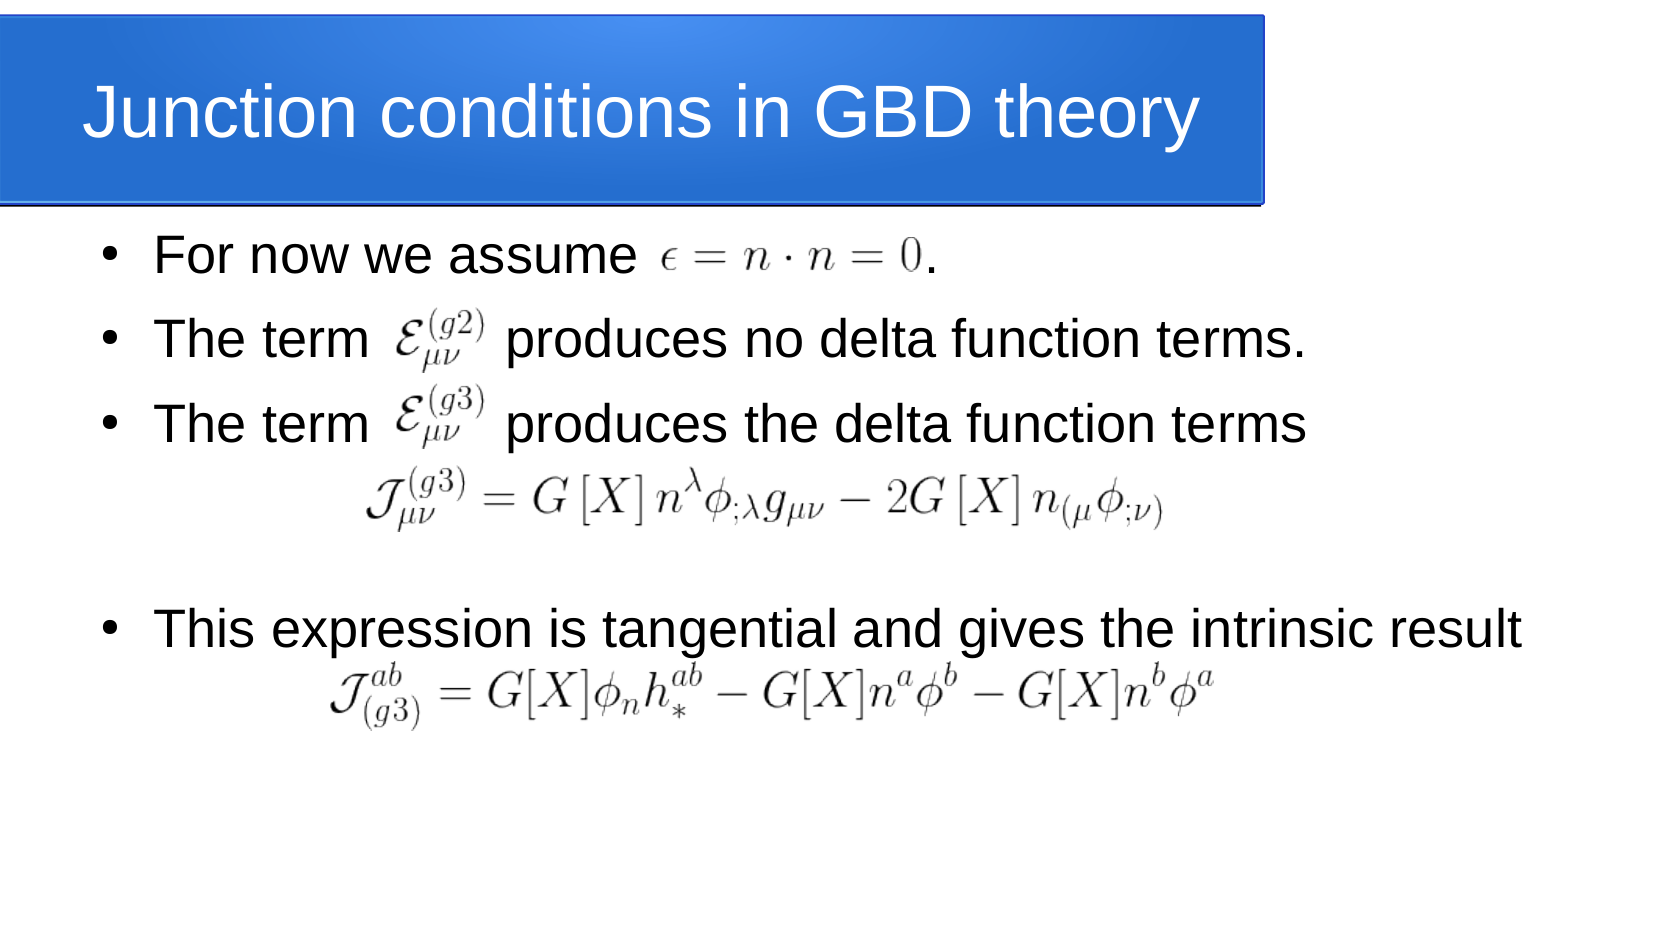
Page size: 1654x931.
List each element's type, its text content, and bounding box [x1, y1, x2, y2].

picture [330, 661, 1214, 731]
picture [366, 465, 1163, 532]
picture [395, 307, 485, 373]
picture [661, 237, 922, 272]
list For now we assume . The term produces no delta function terms. The term produces the delta function terms This expression is tangential and gives the intrinsic result [82, 224, 1571, 764]
picture [395, 383, 485, 449]
title Junction conditions in GBD theory [82, 35, 1235, 189]
